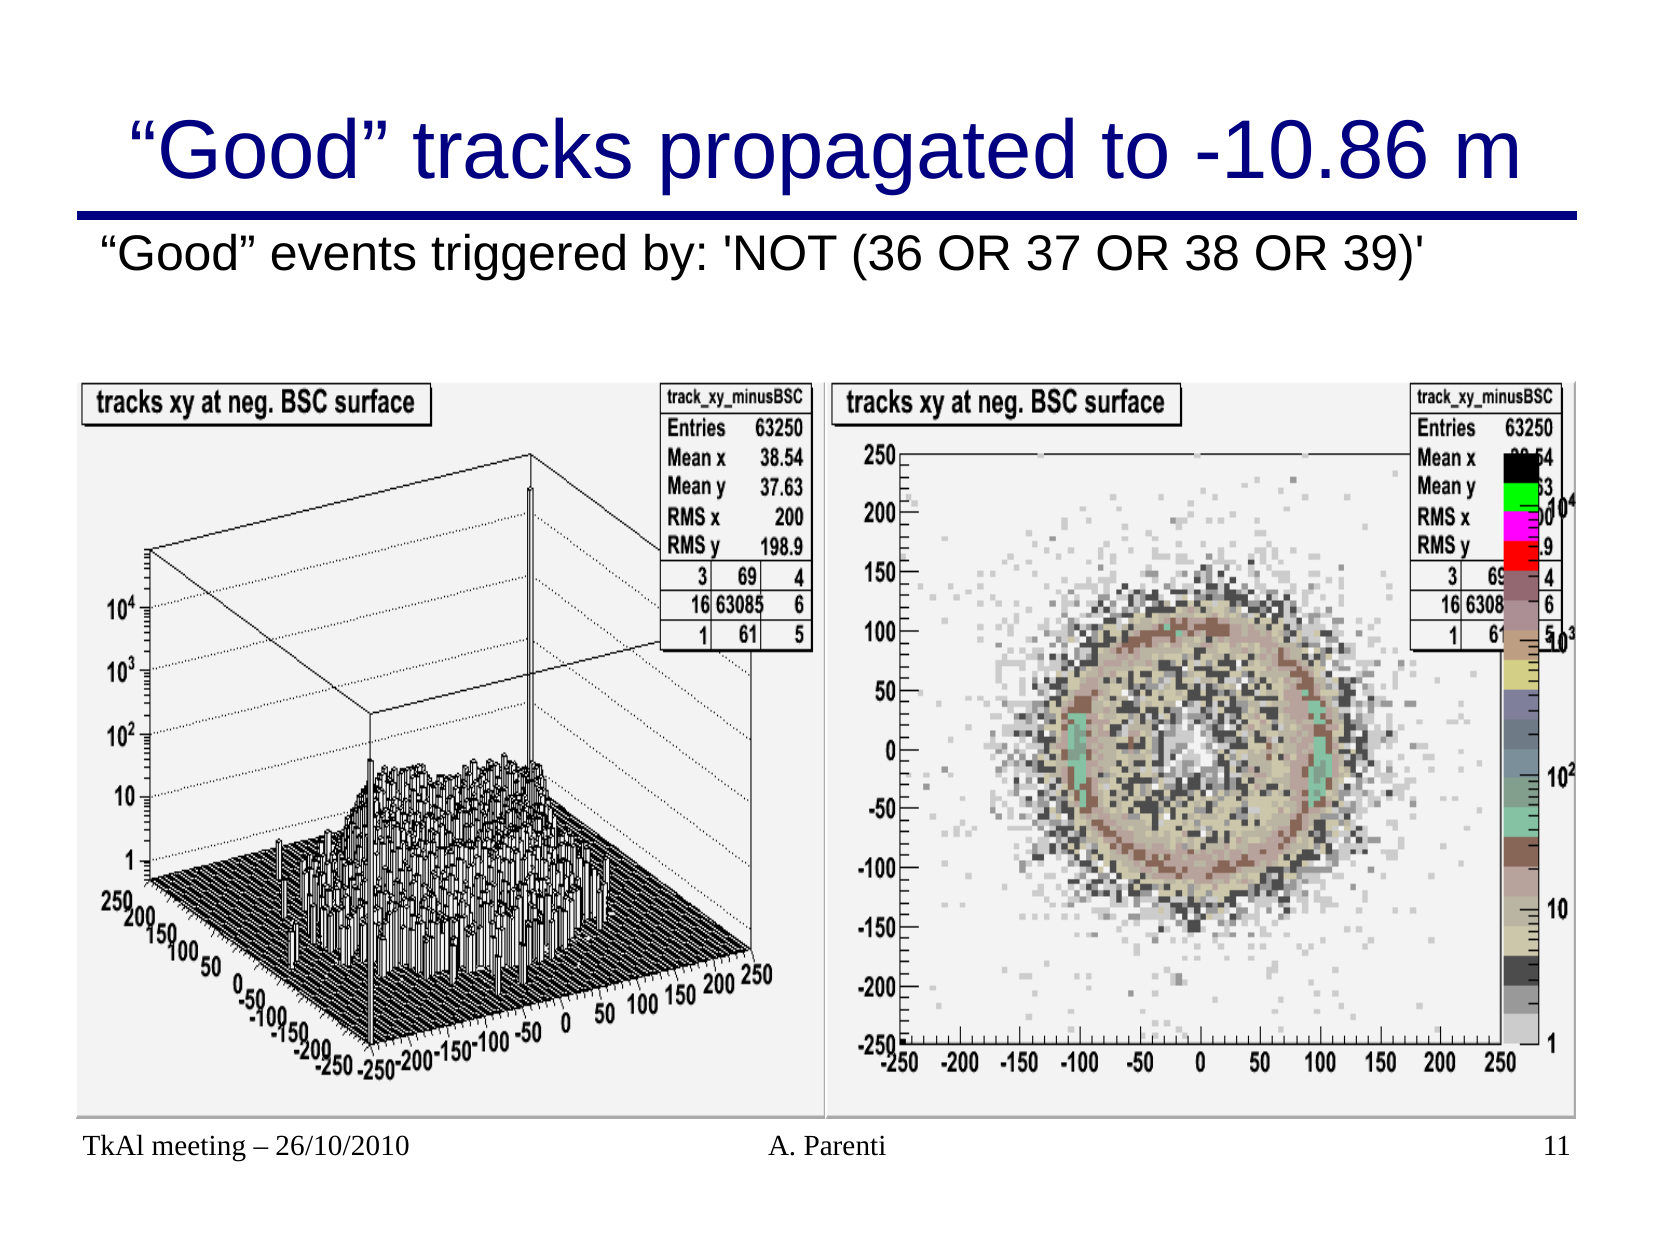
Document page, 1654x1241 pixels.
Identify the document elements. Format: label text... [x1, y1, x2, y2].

picture [75, 380, 1576, 1120]
list “Good” events triggered by: 'NOT (36 OR 37 OR 38 OR 39)' [82, 225, 1571, 380]
title “Good” tracks propagated to -10.86 m [82, 82, 1571, 218]
